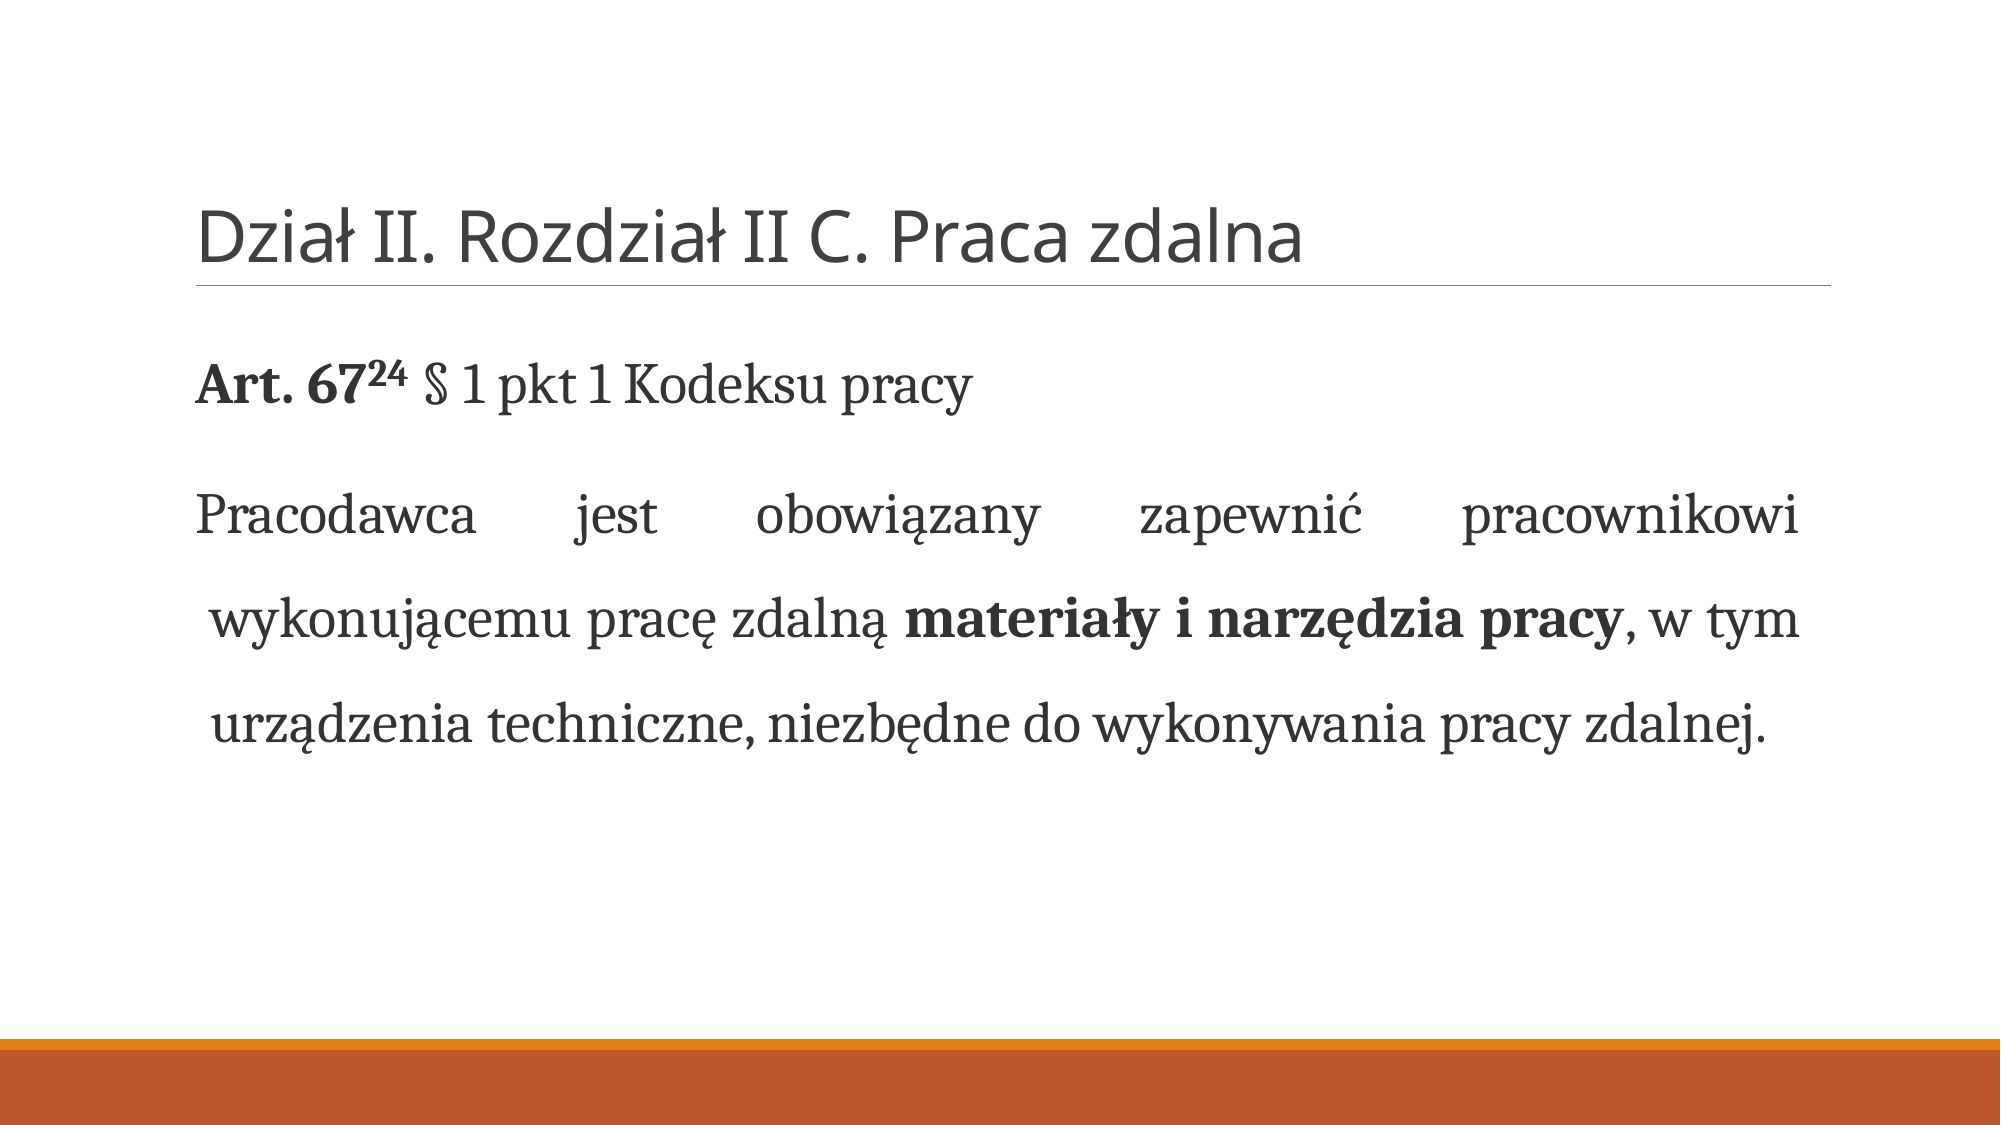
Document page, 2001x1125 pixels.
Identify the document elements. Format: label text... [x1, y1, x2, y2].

title Roz. IIC w dziale II Kodeksu pracy 7 kwietnia 2023 r. Dział II. Rozdział II C. Praca zdalna [180, 47, 1831, 286]
list Art. 6724 § 1 pkt 1 Kodeksu pracy Pracodawca jest obowiązany zapewnić pracownikowi wykonującemu pracę zdalną materiały i narzędzia pracy, w tym urządzenia techniczne, niezbędne do wykonywania pracy zdalnej. [180, 302, 1831, 963]
